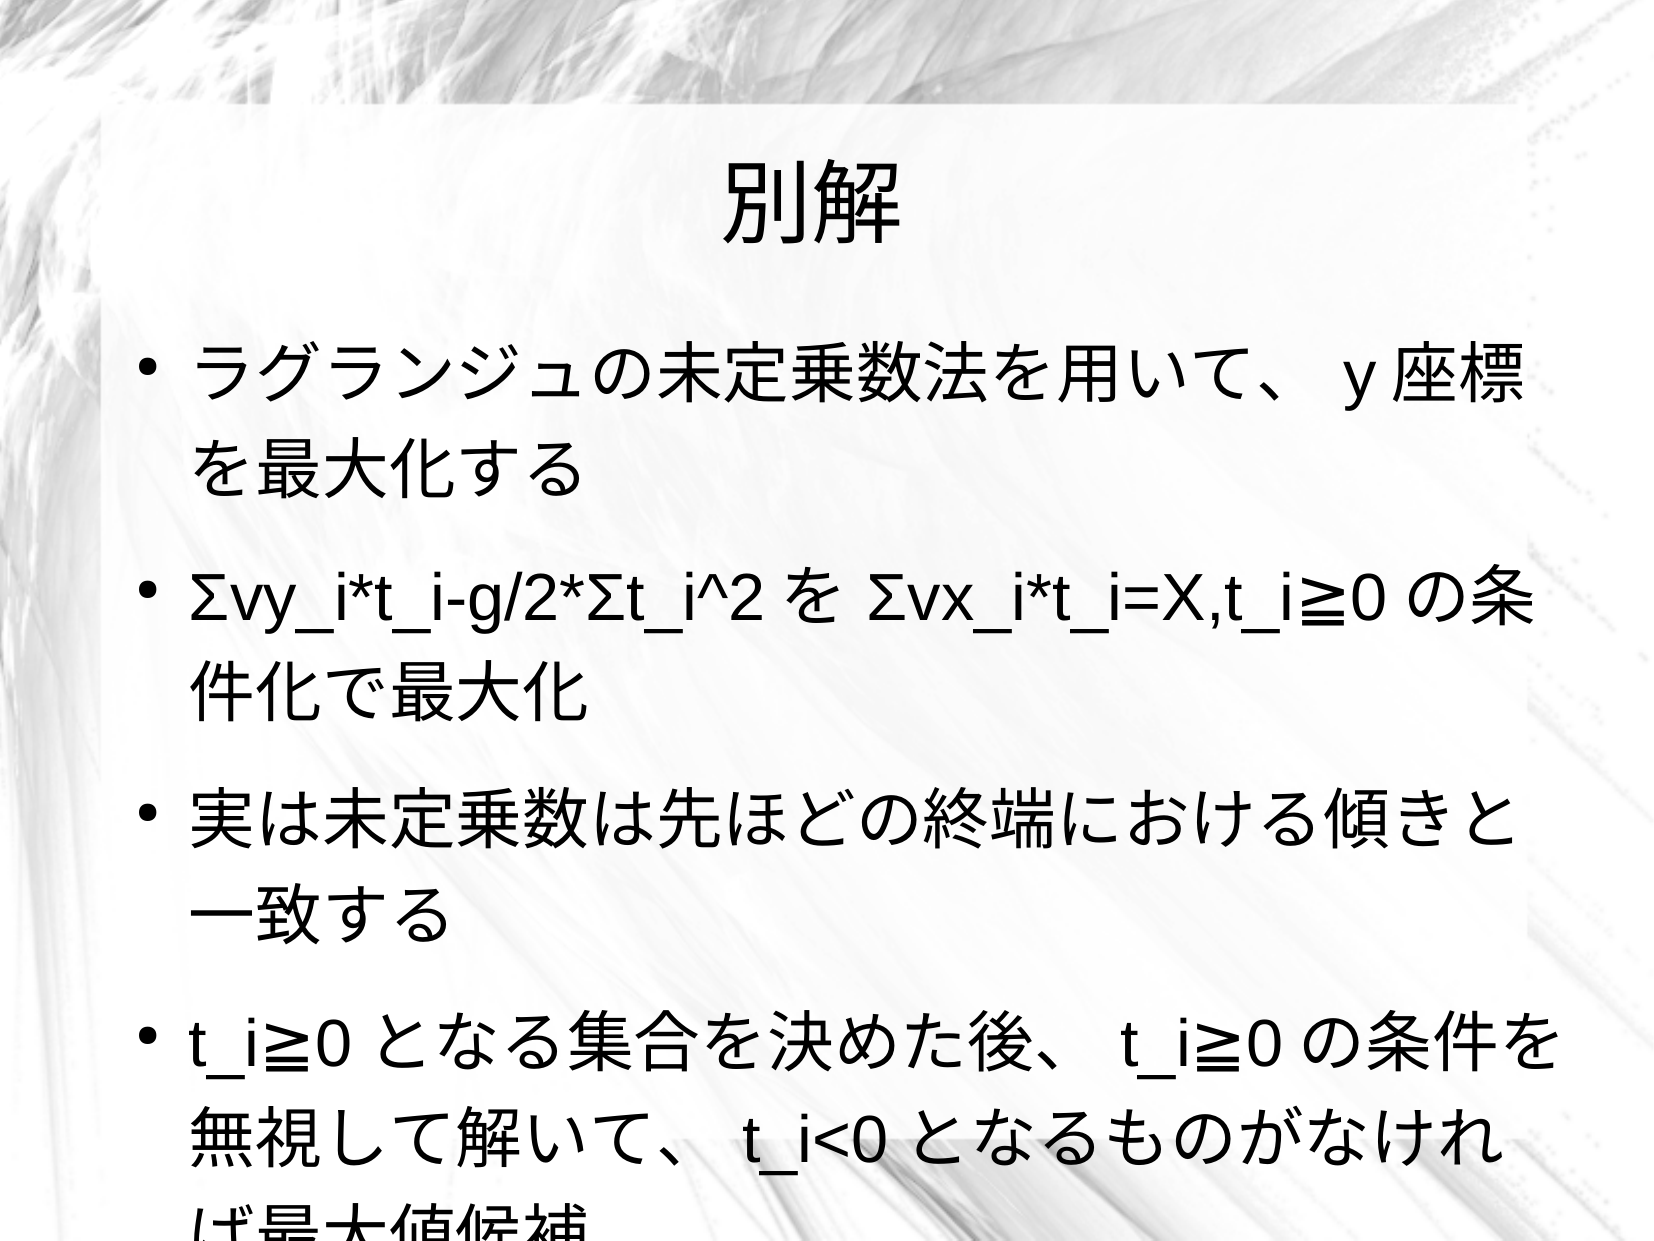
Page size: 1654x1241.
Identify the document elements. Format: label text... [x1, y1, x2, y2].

picture [555, 1228, 565, 1235]
picture [0, 0, 1654, 1241]
picture [427, 1233, 444, 1238]
picture [269, 1233, 281, 1237]
picture [352, 1231, 359, 1241]
picture [427, 1224, 444, 1229]
picture [486, 1234, 498, 1241]
list ラグランジュの未定乗数法を用いて、y座標を最大化する Σvy_i*t_i-g/2*Σt_i^2をΣvx_i*t_i=X,t_i≧0の条件化で最大化 実は未定乗数は先ほどの終端における傾きと一致する t_i≧0となる集合を決めた後、t_i≧0の条件を無視して解いて、t_i<0となるものがなければ最大値候補 t_i≧0となる集合は傾きが大きい順に使ったほうがいい [118, 319, 1571, 1146]
title 別解 [118, 112, 1506, 281]
picture [570, 1228, 580, 1235]
